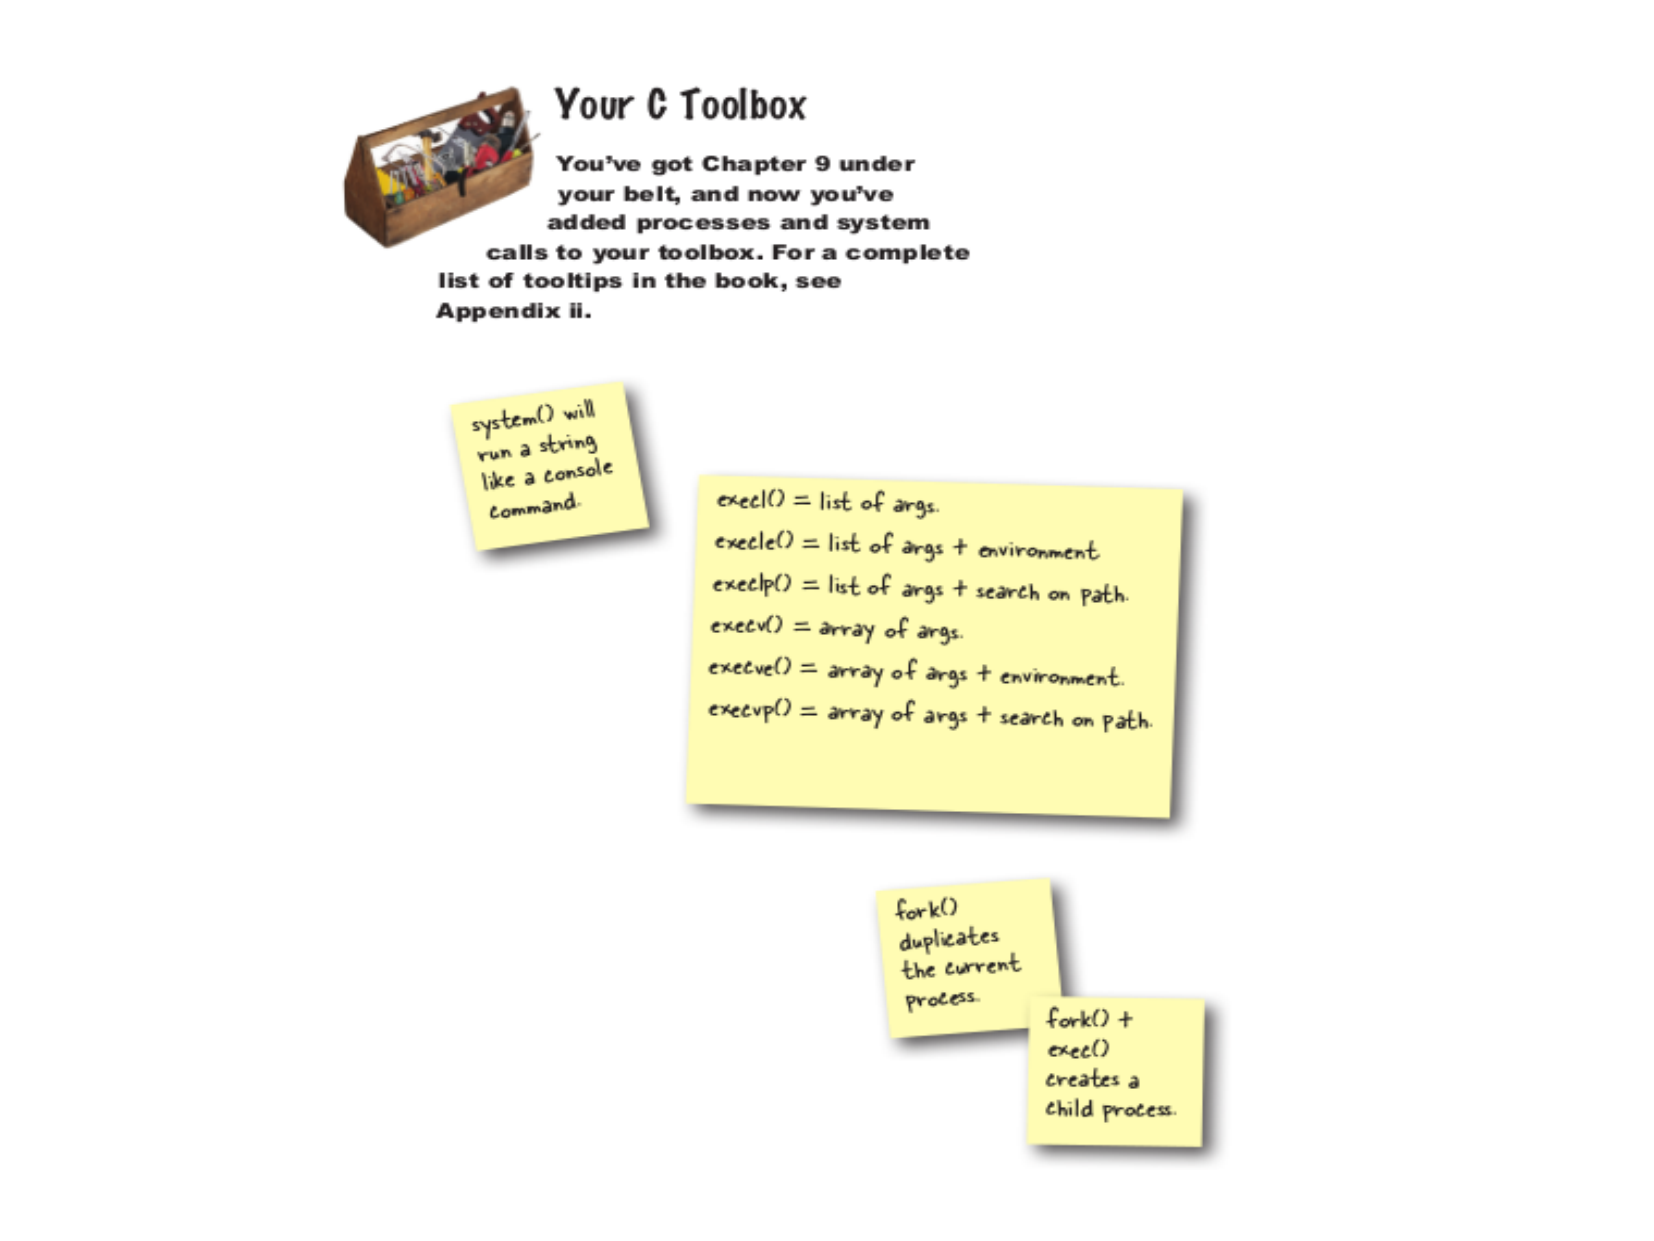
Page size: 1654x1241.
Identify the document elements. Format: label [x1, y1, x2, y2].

picture [295, 47, 1288, 1170]
